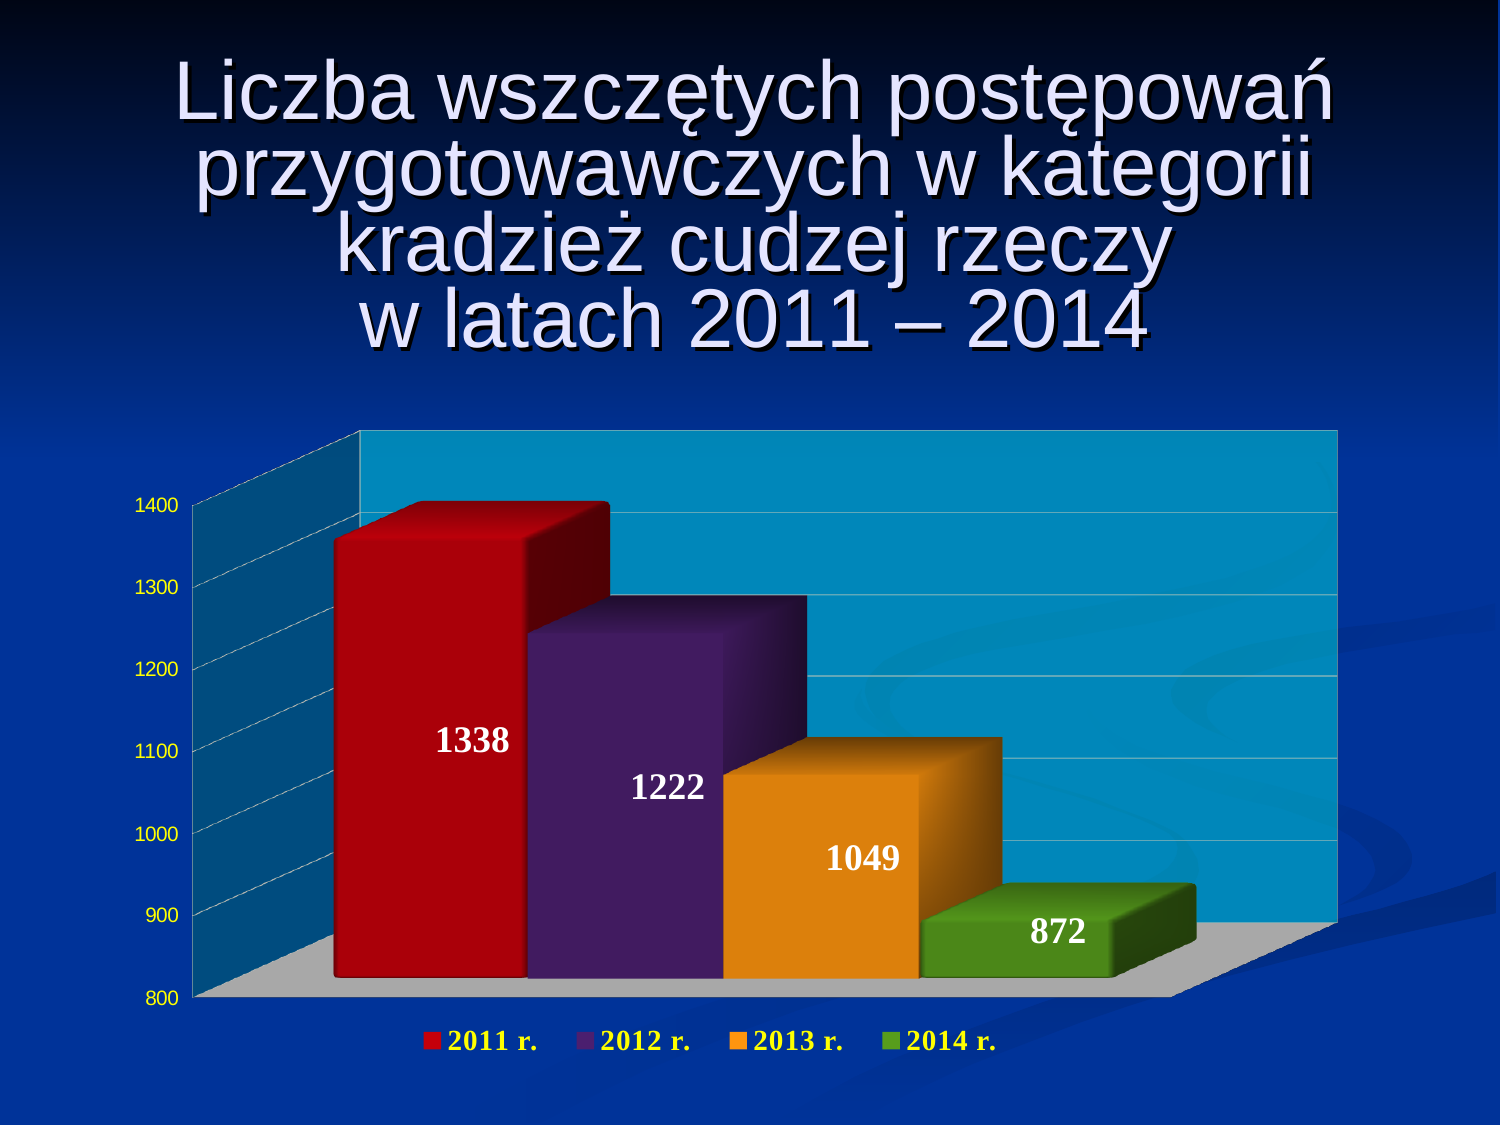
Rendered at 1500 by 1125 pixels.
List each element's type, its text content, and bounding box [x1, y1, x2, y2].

chart [70, 401, 1413, 1125]
title Liczba wszczętych postępowań przygotowawczych w kategorii kradzież cudzej rzeczy w latach 2011 – 2014 [80, 55, 1430, 291]
